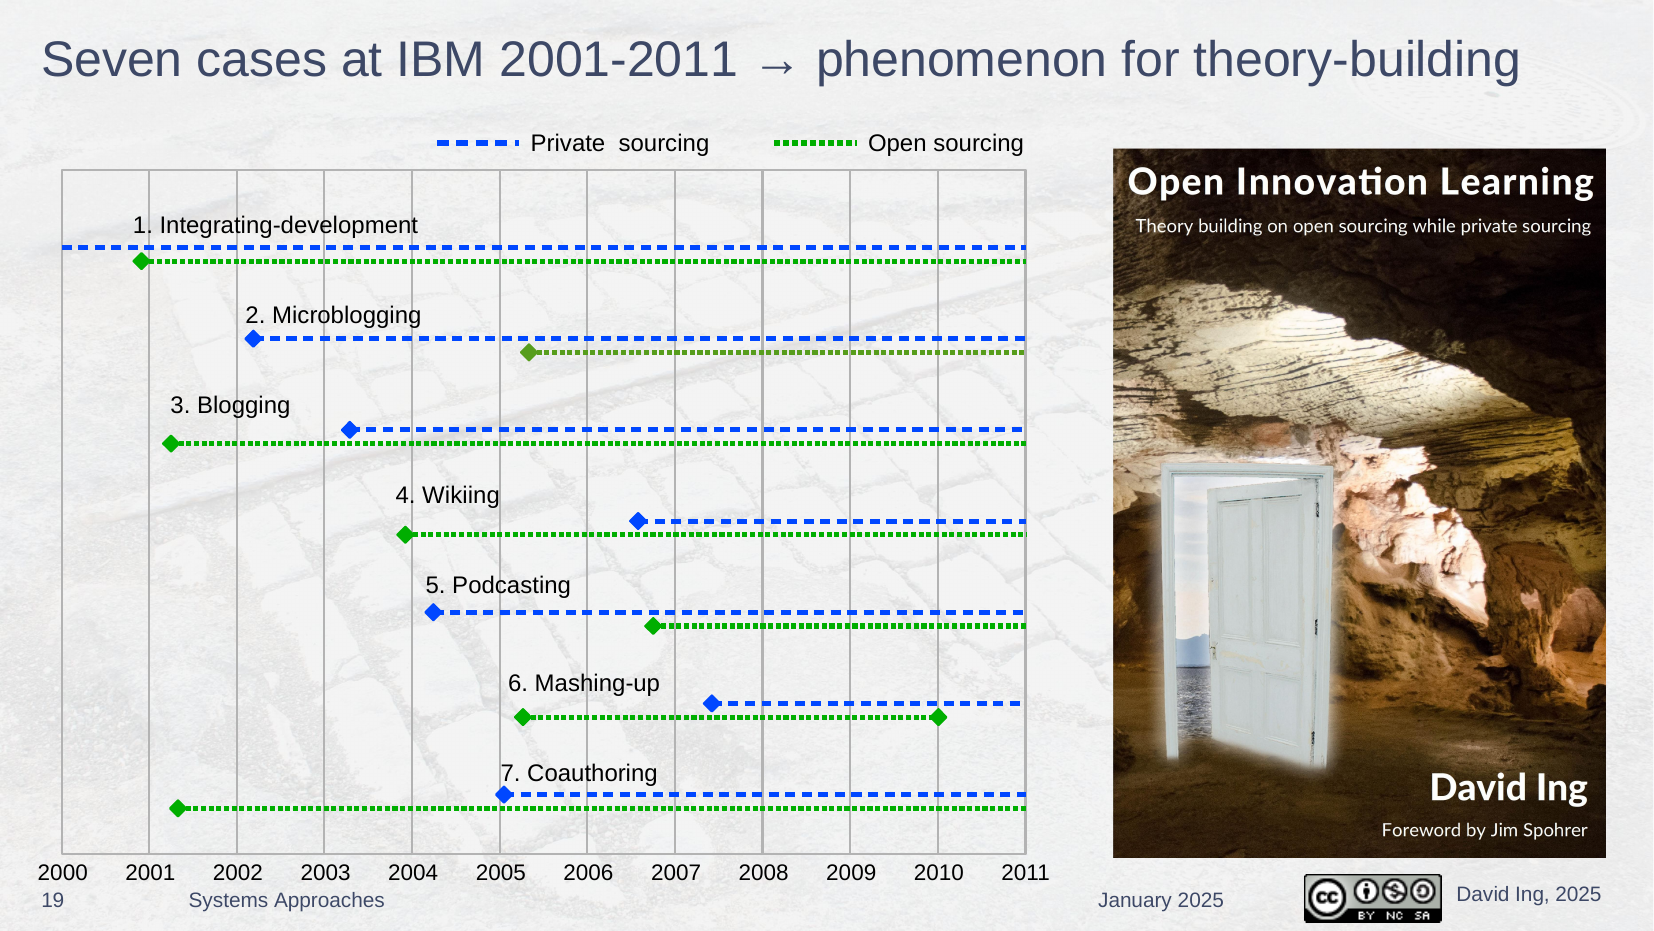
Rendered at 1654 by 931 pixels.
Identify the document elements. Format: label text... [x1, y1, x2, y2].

picture [0, 0, 1654, 931]
title Seven cases at IBM 2001-2011 → phenomenon for theory-building [41, 30, 1613, 126]
